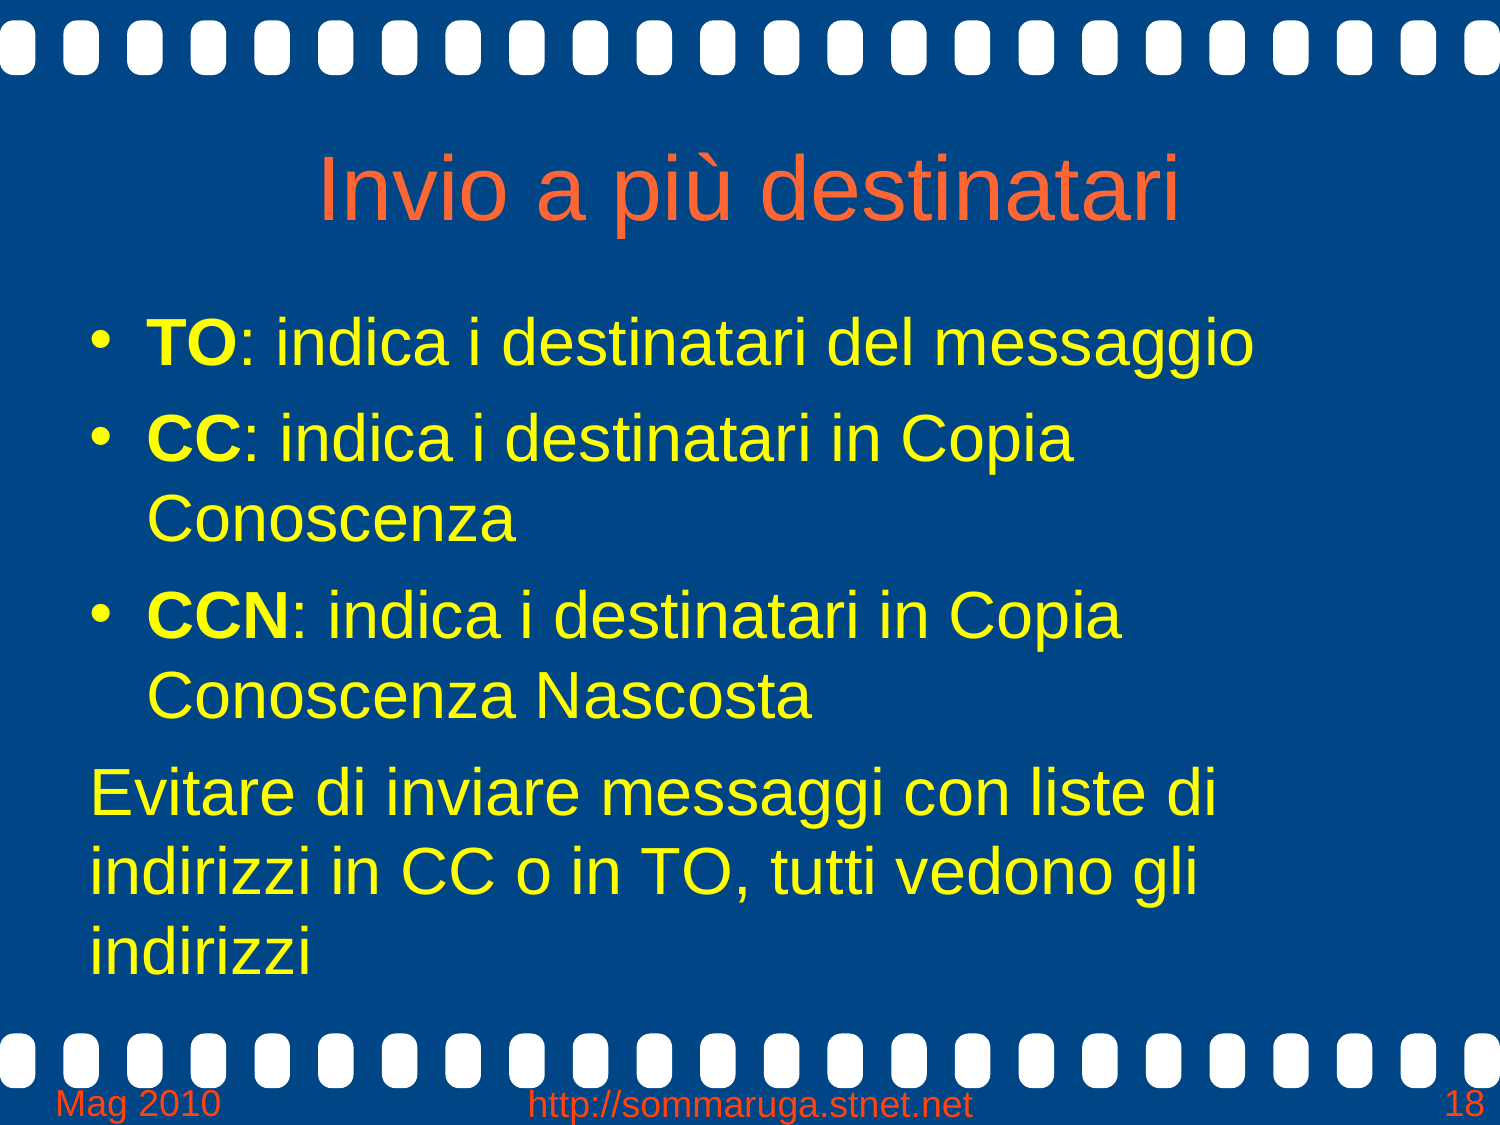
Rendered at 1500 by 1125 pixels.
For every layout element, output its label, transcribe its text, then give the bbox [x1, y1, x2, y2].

list TO: indica i destinatari del messaggio CC: indica i destinatari in Copia Conoscenza CCN: indica i destinatari in Copia Conoscenza Nascosta Evitare di inviare messaggi con liste di indirizzi in CC o in TO, tutti vedono gli indirizzi [75, 290, 1426, 1021]
title Invio a più destinatari [75, 58, 1426, 290]
